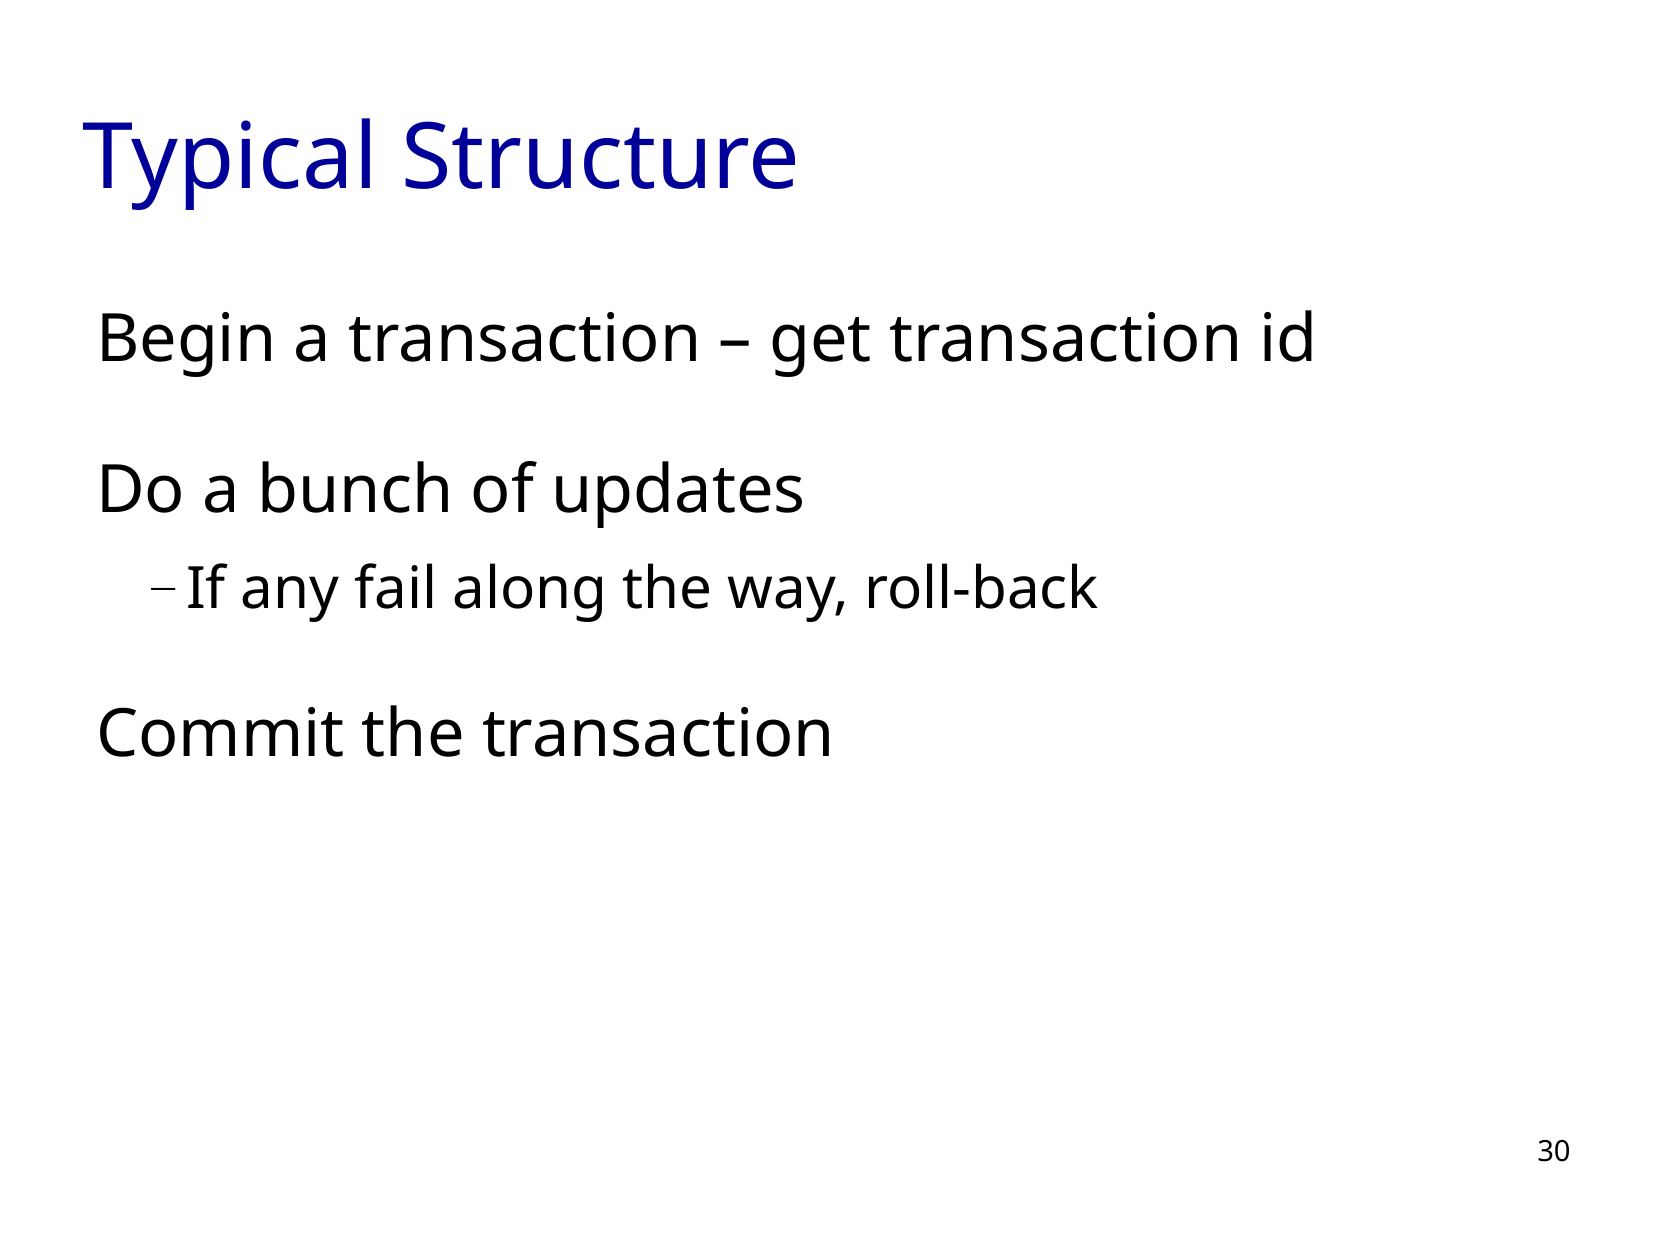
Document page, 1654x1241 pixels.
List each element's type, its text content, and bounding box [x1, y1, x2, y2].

list Begin a transaction – get transaction id Do a bunch of updates If any fail along the way, roll-back Commit the transaction [60, 290, 1571, 1096]
title Typical Structure [82, 49, 1571, 257]
